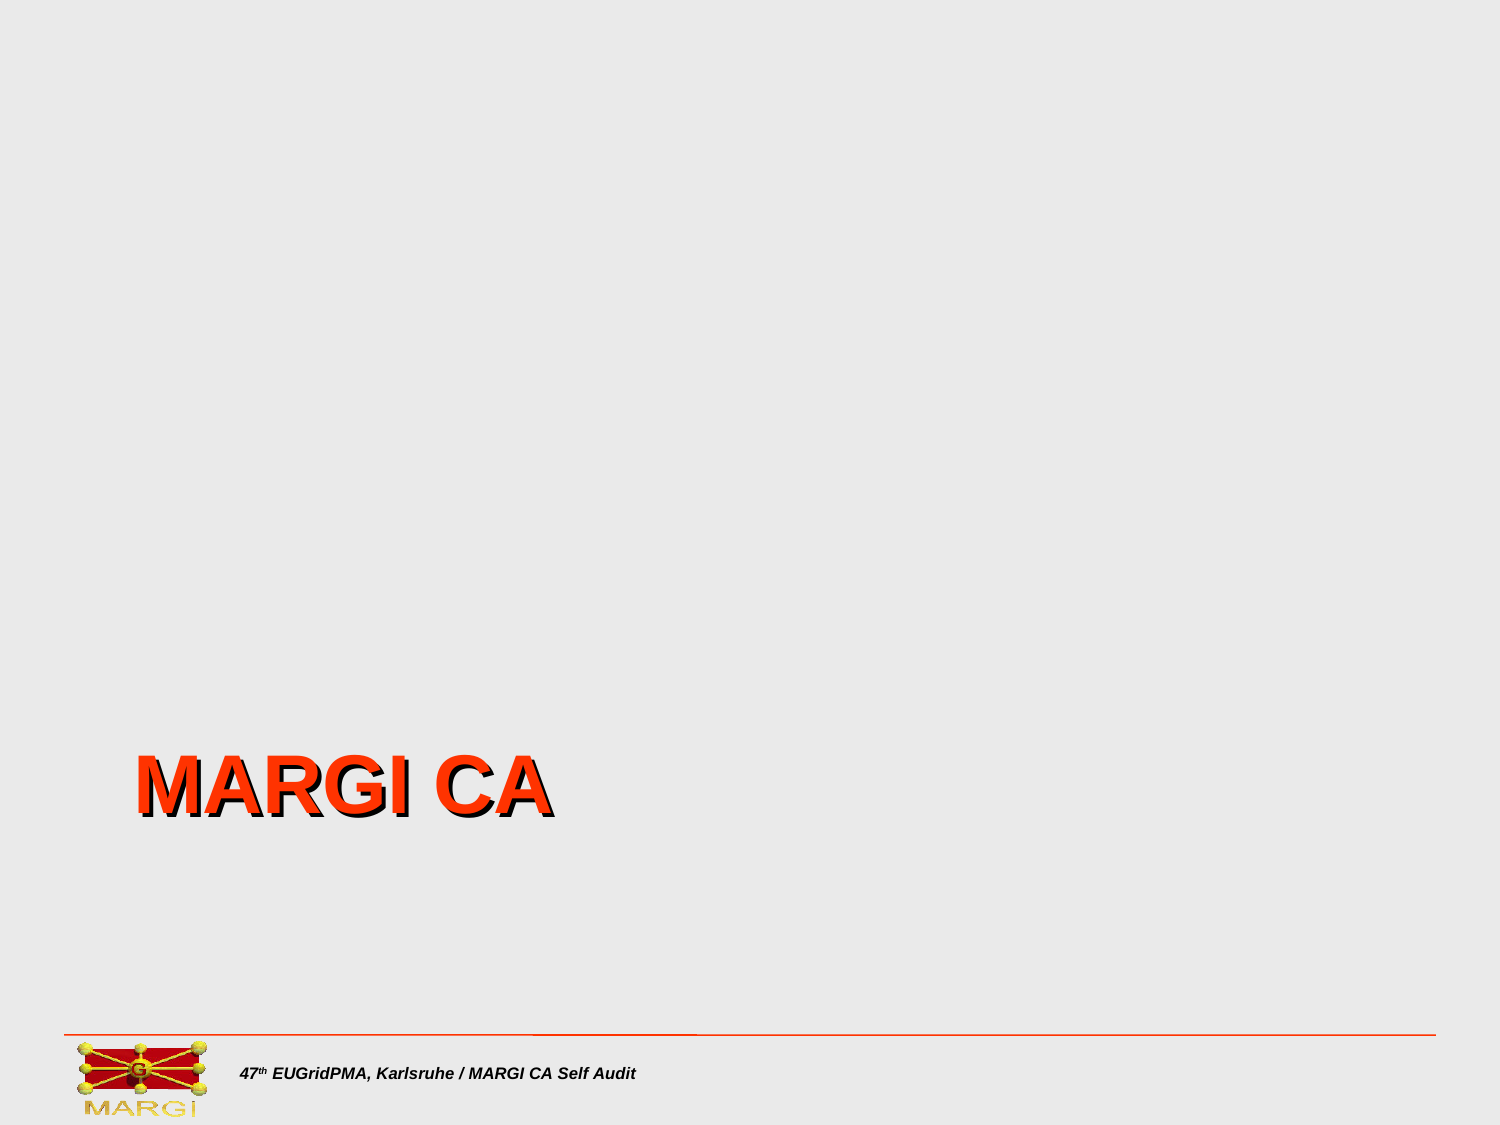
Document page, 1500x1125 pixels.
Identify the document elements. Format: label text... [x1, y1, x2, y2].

text_box MARGI CA [118, 722, 1394, 947]
picture [67, 1033, 219, 1123]
